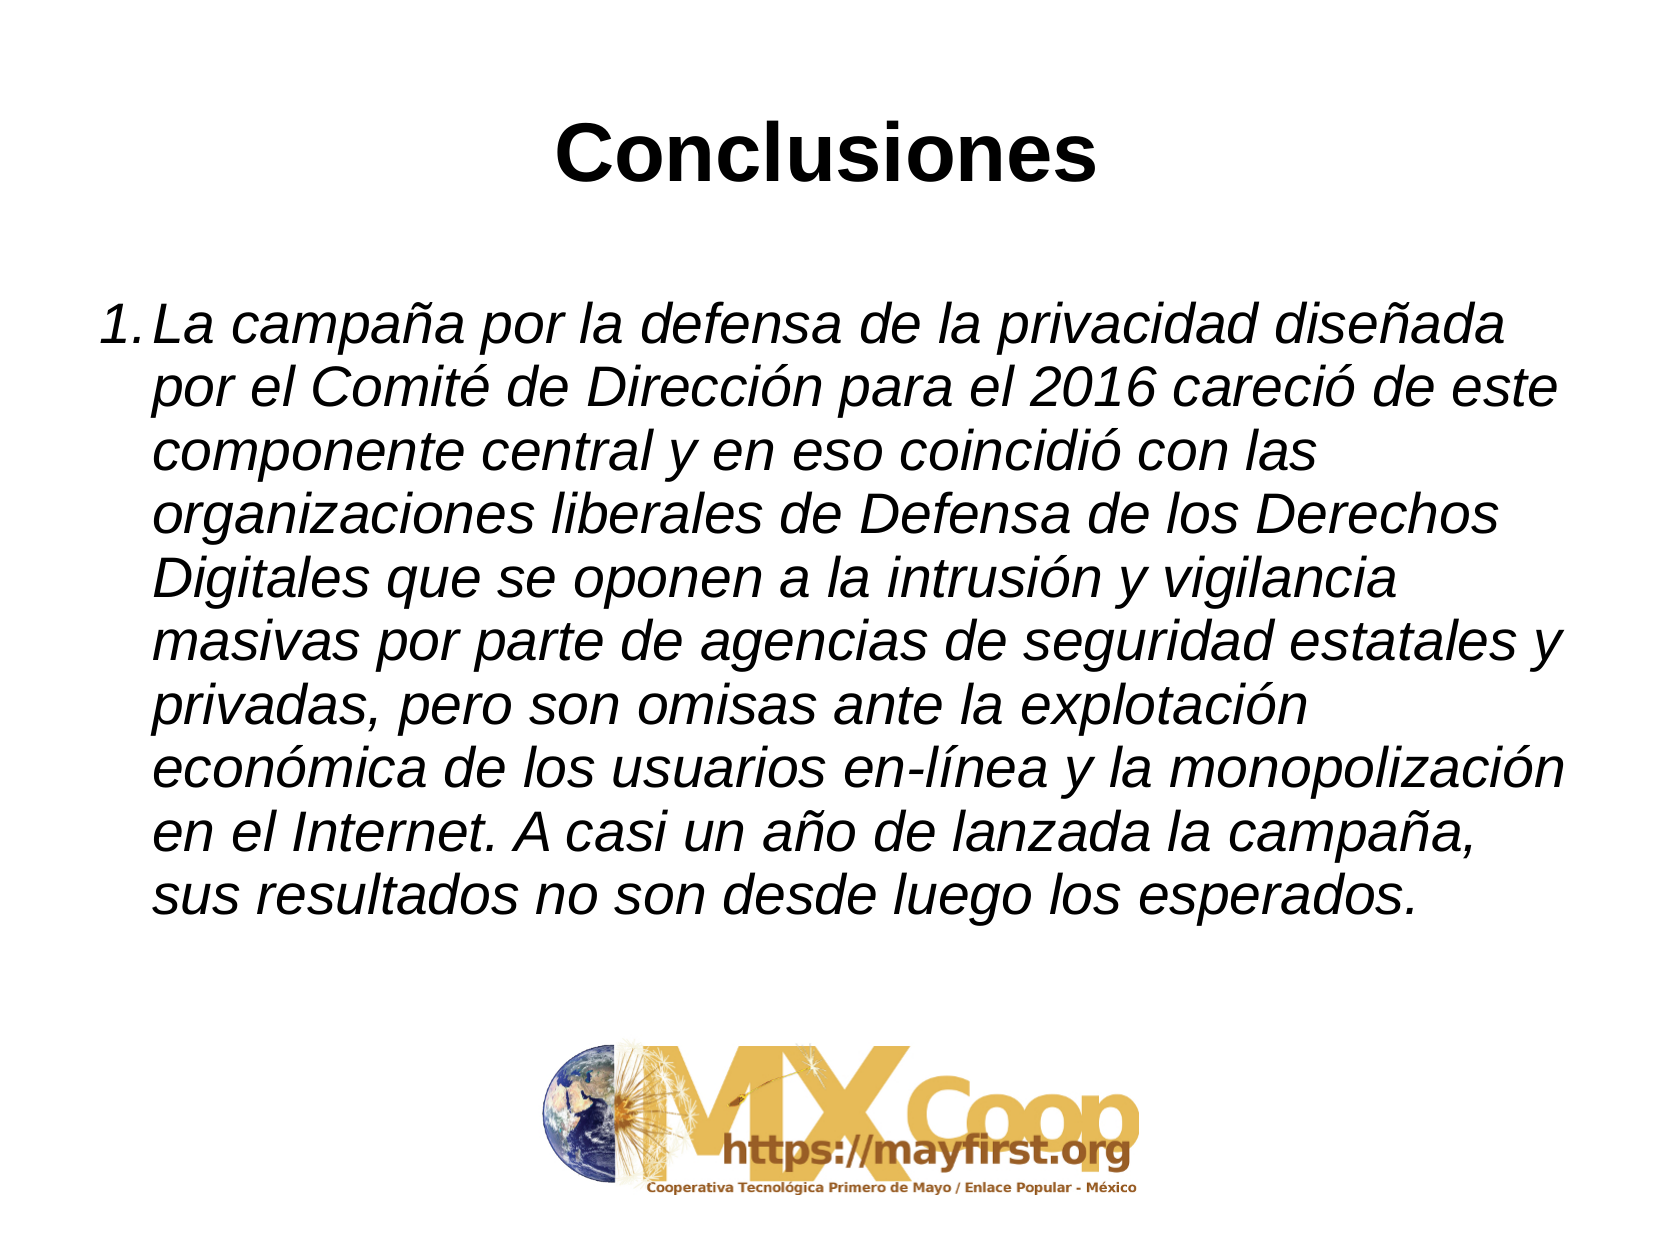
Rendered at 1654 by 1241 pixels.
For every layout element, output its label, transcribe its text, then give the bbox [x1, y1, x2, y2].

list La campaña por la defensa de la privacidad diseñada por el Comité de Dirección para el 2016 careció de este componente central y en eso coincidió con las organizaciones liberales de Defensa de los Derechos Digitales que se oponen a la intrusión y vigilancia masivas por parte de agencias de seguridad estatales y privadas, pero son omisas ante la explotación económica de los usuarios en-línea y la monopolización en el Internet. A casi un año de lanzada la campaña, sus resultados no son desde luego los esperados. [82, 291, 1571, 981]
title Conclusiones [82, 49, 1571, 257]
picture [538, 1034, 1139, 1195]
